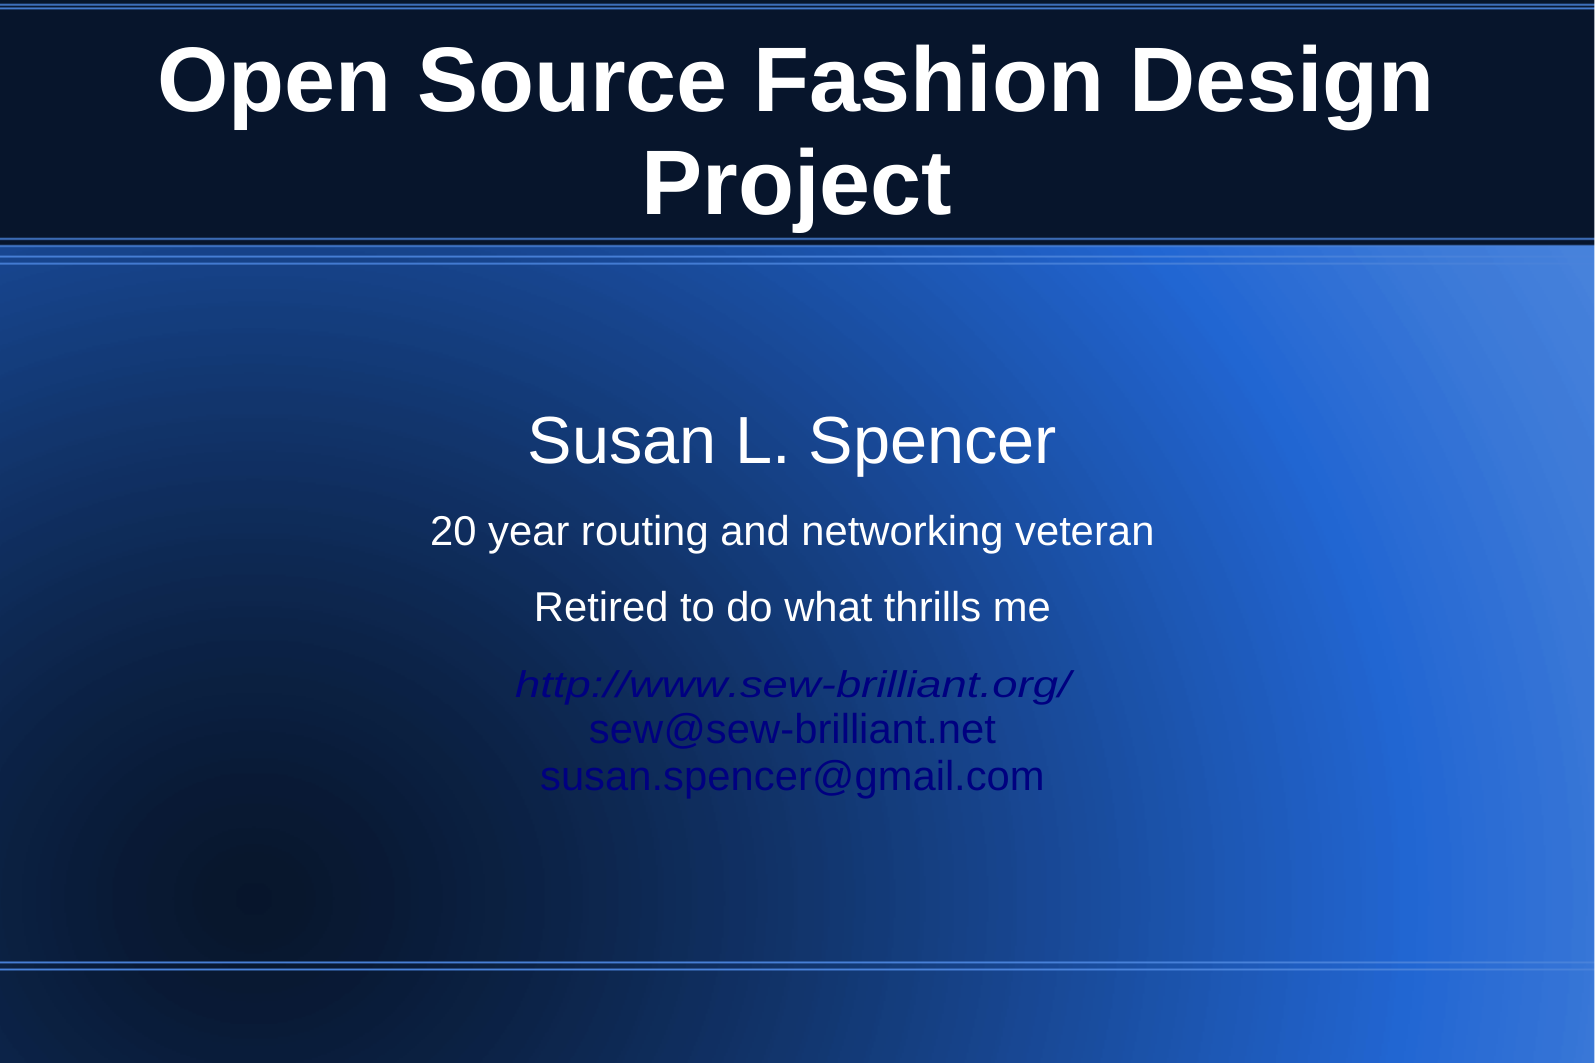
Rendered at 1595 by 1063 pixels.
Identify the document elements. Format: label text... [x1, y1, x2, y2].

title Open Source Fashion Design Project [79, 28, 1515, 234]
list Susan L. Spencer 20 year routing and networking veteran Retired to do what thrills me sew@sew-brilliant.net susan.spencer@gmail.com [75, 299, 1510, 904]
text_box http://www.sew-brilliant.org/ [500, 656, 1088, 713]
picture [0, 0, 1595, 1063]
